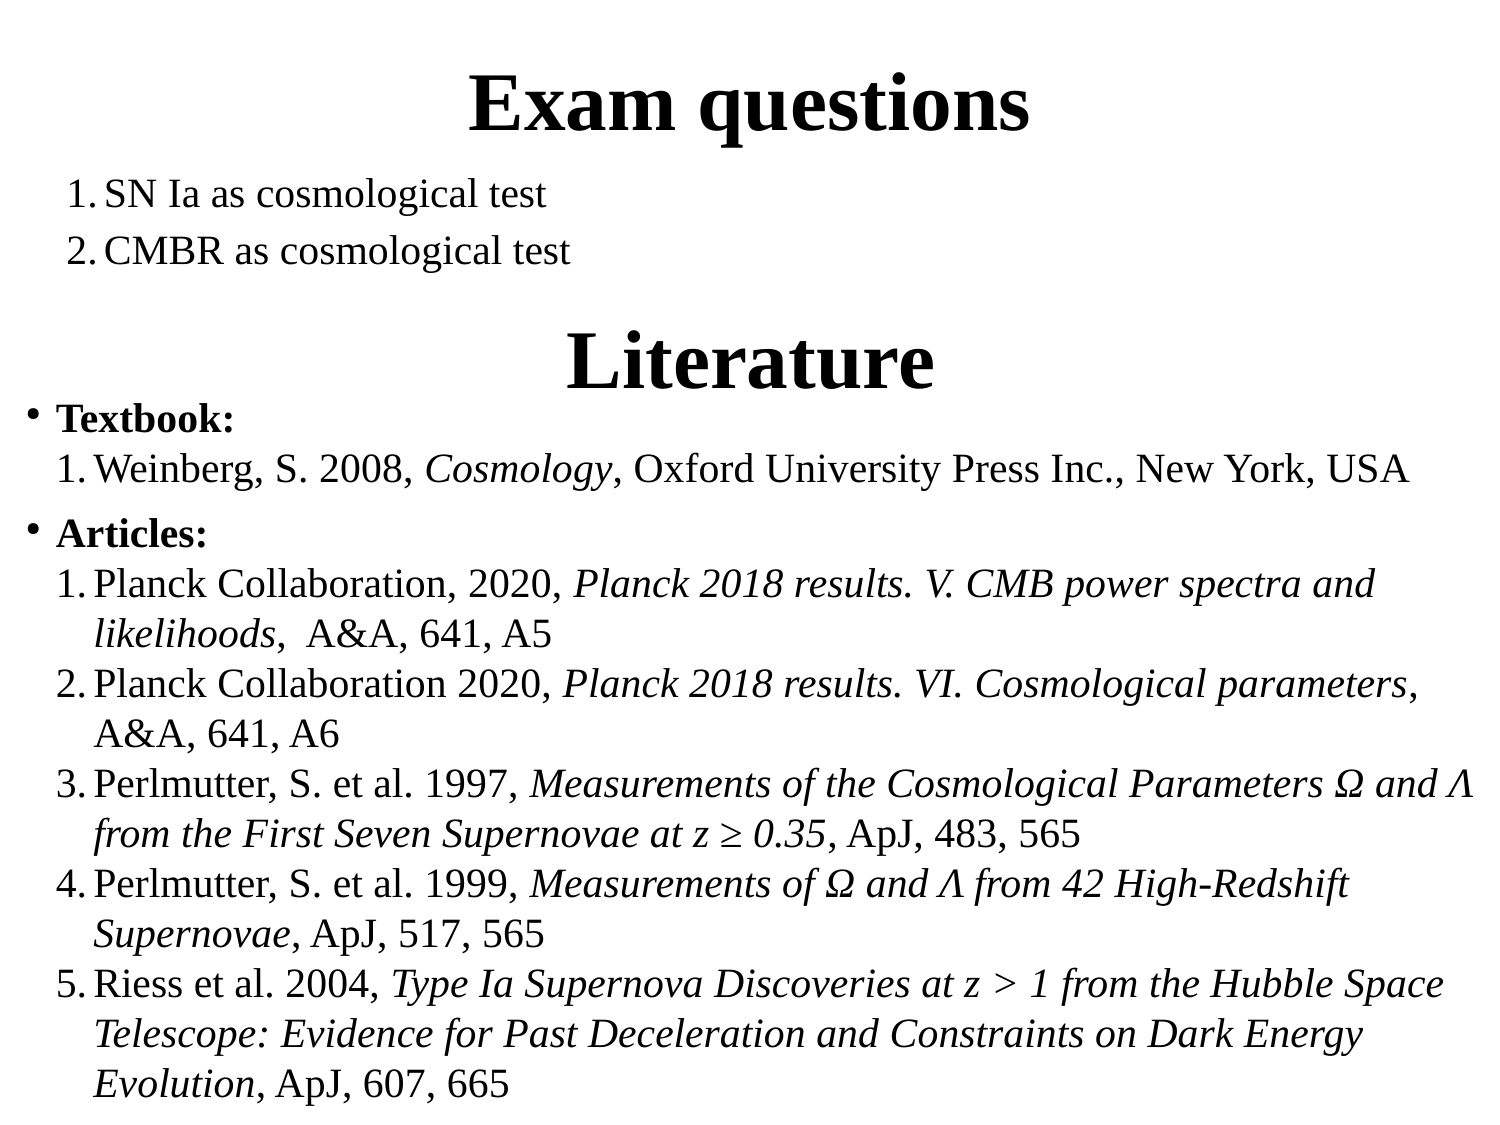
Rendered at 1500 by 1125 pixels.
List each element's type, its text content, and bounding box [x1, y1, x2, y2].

title Literature [76, 315, 1426, 390]
list Textbook: Weinberg, S. 2008, Cosmology, Oxford University Press Inc., New York, USA Articles: Planck Collaboration, 2020, Planck 2018 results. V. CMB power spectra and likelihoods, A&A, 641, A5 Planck Collaboration 2020, Planck 2018 results. VI. Cosmological parameters, A&A, 641, A6 Perlmutter, S. et al. 1997, Measurements of the Cosmological Parameters Ω and Λ from the First Seven Supernovae at z ≥ 0.35, ApJ, 483, 565 Perlmutter, S. et al. 1999, Measurements of Ω and Λ from 42 High-Redshift Supernovae, ApJ, 517, 565 Riess et al. 2004, Type Ia Supernova Discoveries at z > 1 from the Hubble Space Telescope: Evidence for Past Deceleration and Constraints on Dark Energy Evolution, ApJ, 607, 665 [25, 390, 1486, 1106]
title Exam questions [75, 45, 1425, 150]
list SN Ia as cosmological test CMBR as cosmological test [51, 150, 1402, 271]
